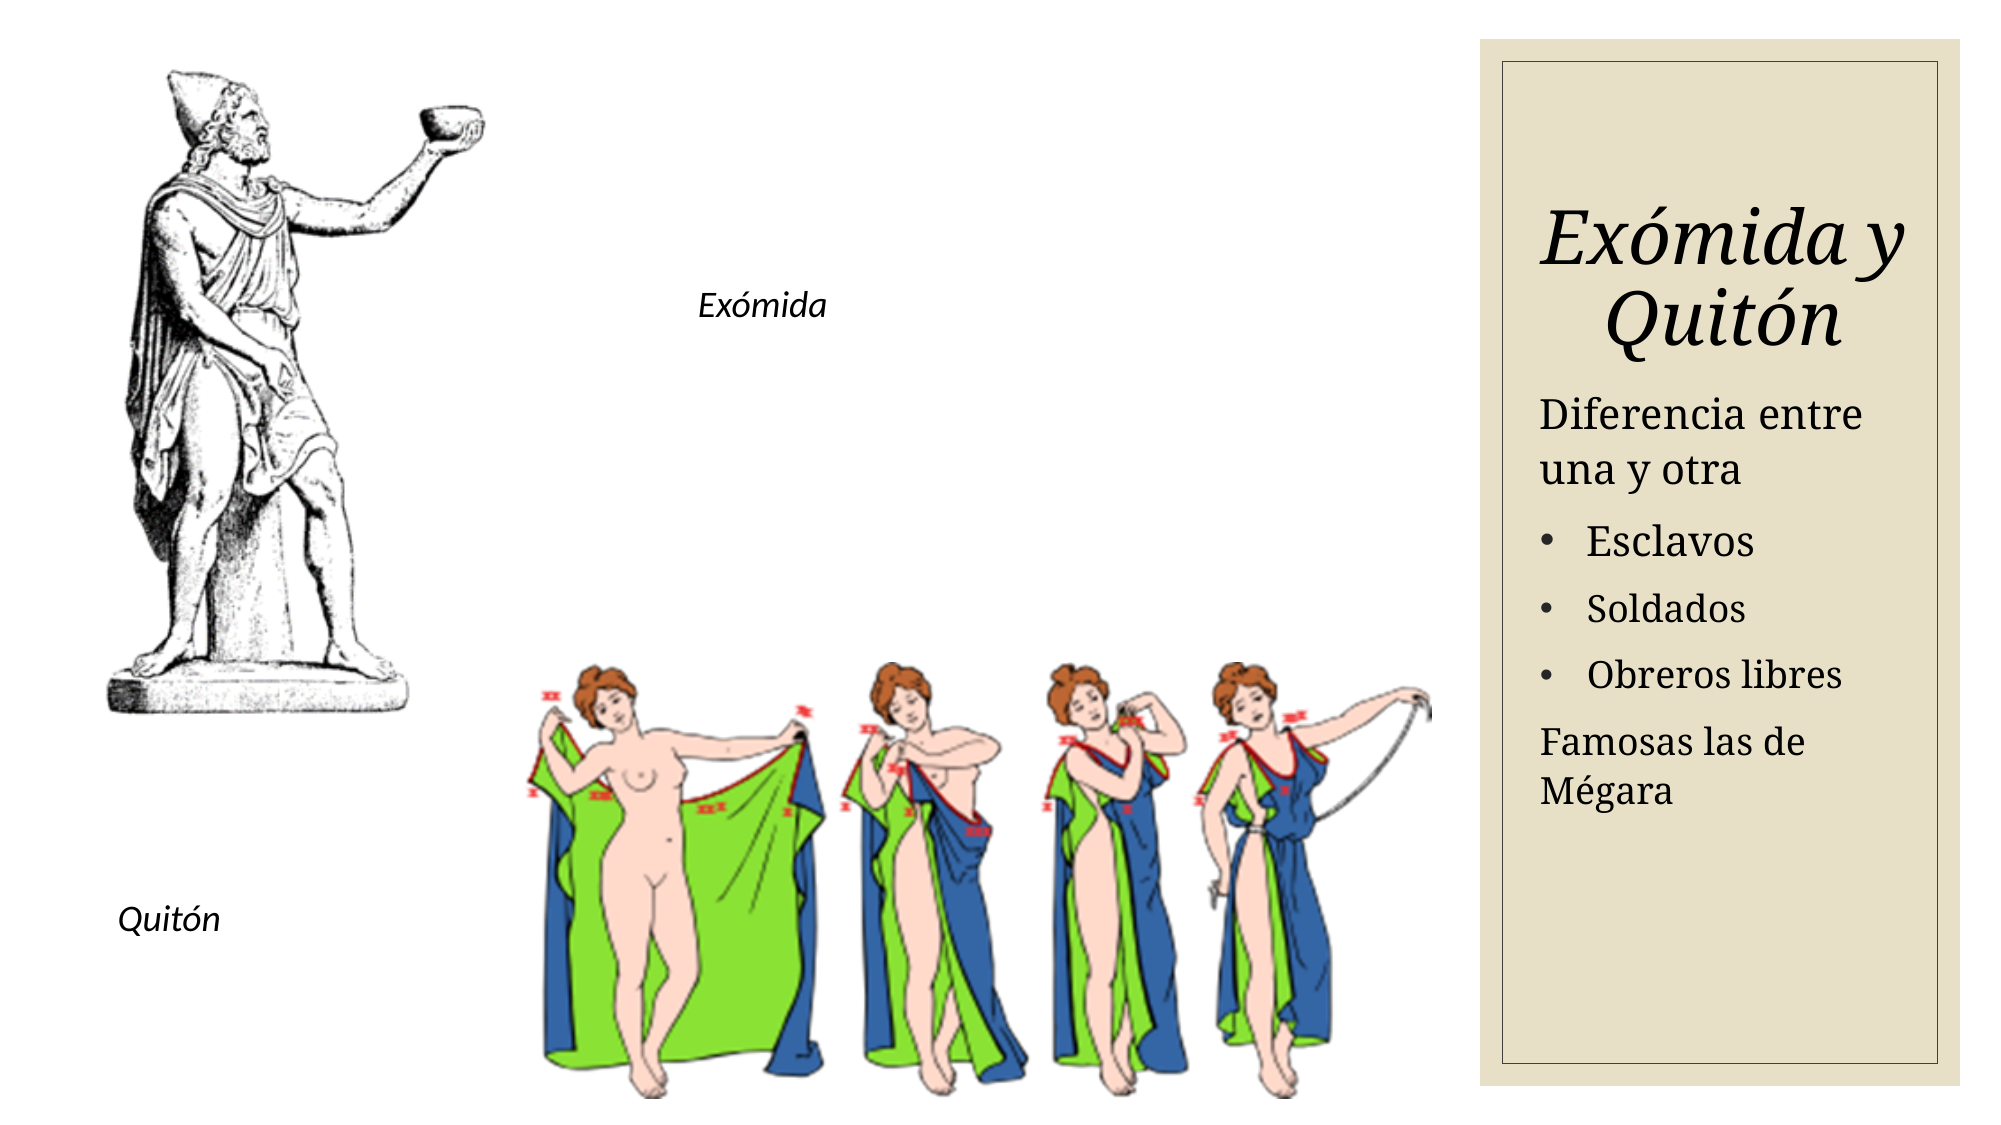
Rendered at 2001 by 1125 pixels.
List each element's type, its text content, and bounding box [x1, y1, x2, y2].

text_box Exómida [682, 272, 1256, 333]
list Diferencia entre una y otra Esclavos Soldados Obreros libres Famosas las de Mégara [1524, 375, 1924, 951]
picture [520, 662, 1432, 1099]
title Exómida y Quitón [1524, 99, 1924, 370]
picture [76, 61, 500, 723]
text_box Quitón [102, 886, 470, 947]
